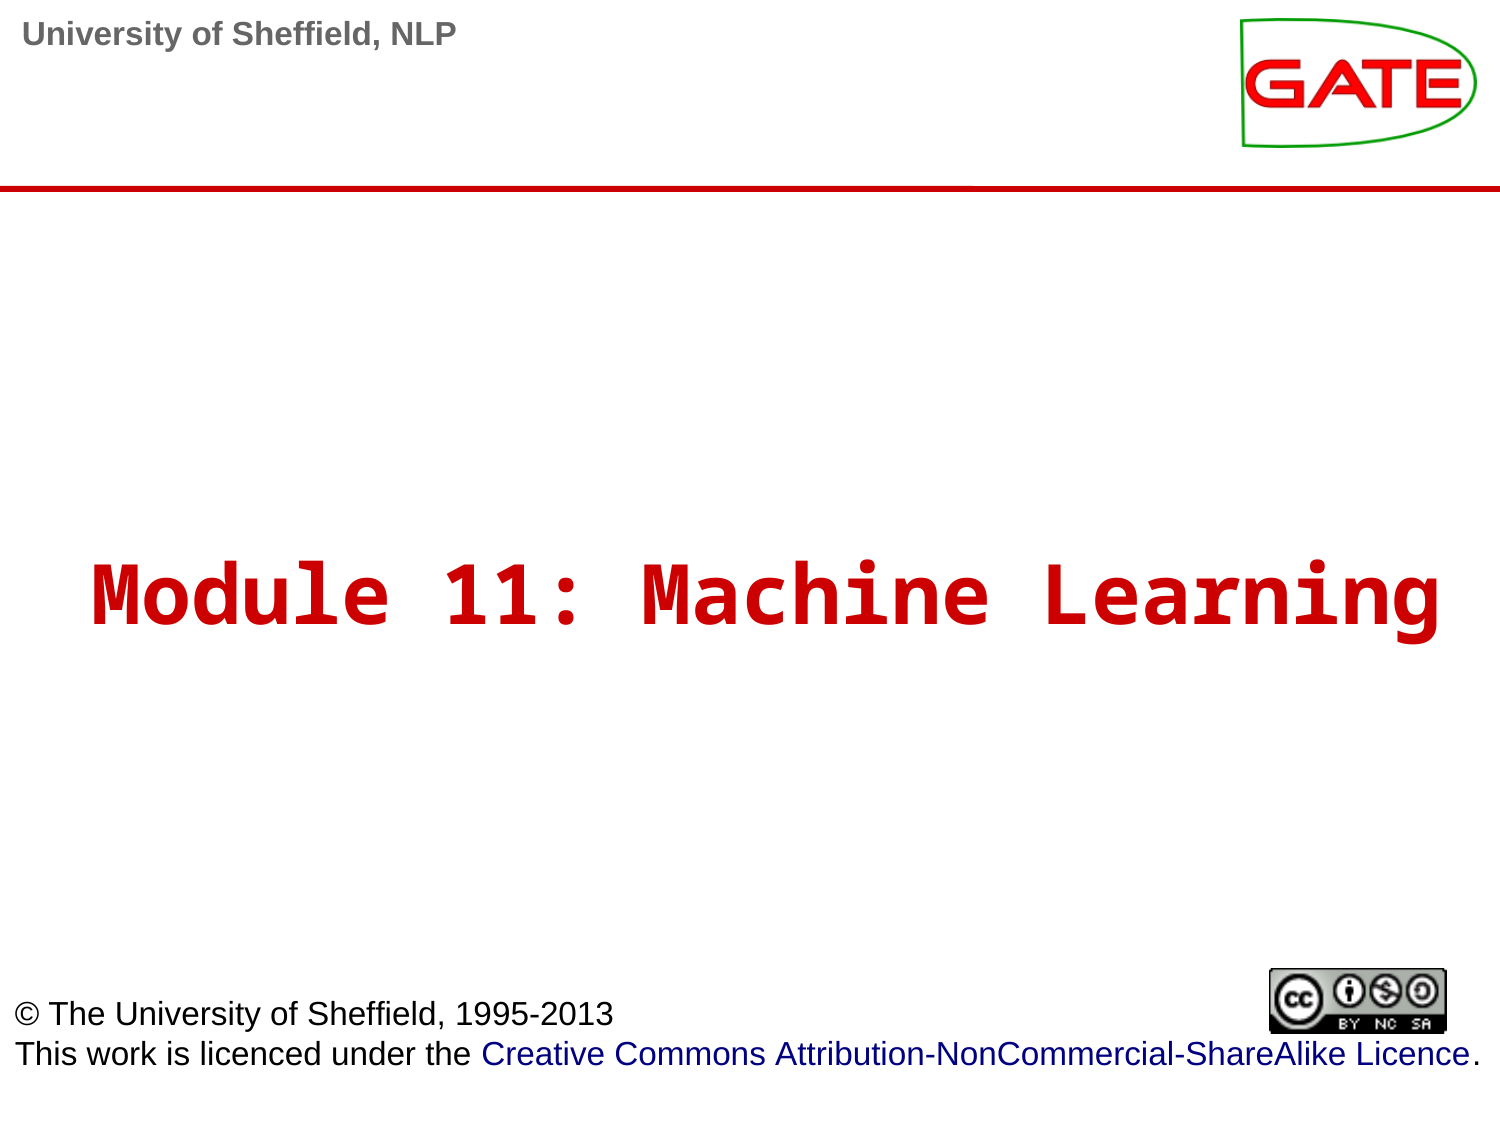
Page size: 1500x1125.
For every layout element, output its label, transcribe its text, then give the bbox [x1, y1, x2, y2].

picture [1269, 968, 1447, 1034]
text_box © The University of Sheffield, 1995-2013 This work is licenced under the Creative Commons Attribution-NonCommercial-ShareAlike Licence. [0, 944, 1500, 1123]
picture [1240, 18, 1477, 148]
text_box Module 11: Machine Learning [5, 478, 1500, 711]
